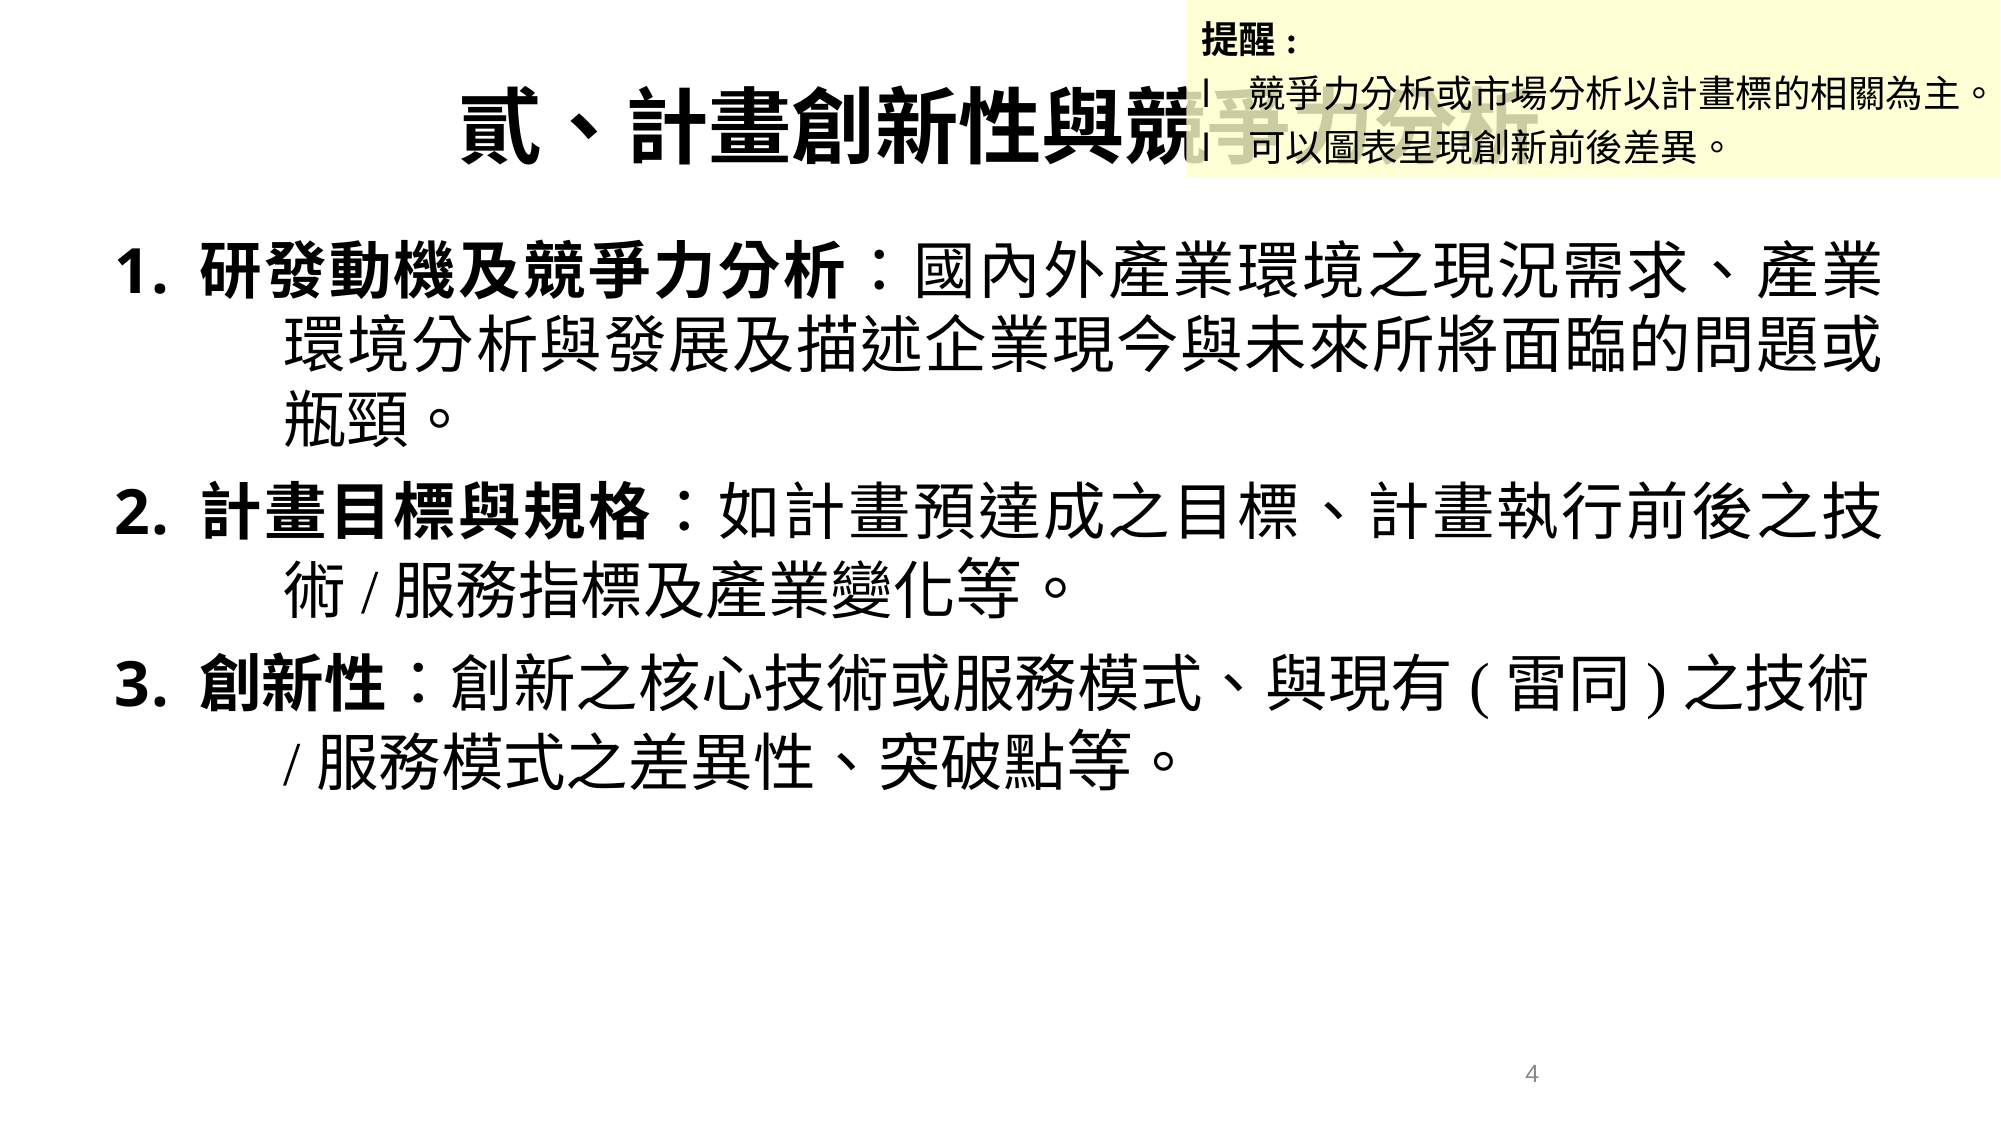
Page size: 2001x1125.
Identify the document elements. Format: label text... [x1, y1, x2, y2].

list 研發動機及競爭力分析：國內外產業環境之現況需求、產業環境分析與發展及描述企業現今與未來所將面臨的問題或瓶頸。 計畫目標與規格：如計畫預達成之目標、計畫執行前後之技術/服務指標及產業變化等。 創新性：創新之核心技術或服務模式、與現有(雷同)之技術/服務模式之差異性、突破點等。 [99, 381, 1900, 973]
title 貳、計畫創新性與競爭力分析 [99, 153, 1900, 312]
text_box 提醒: 競爭力分析或市場分析以計畫標的相關為主。 可以圖表呈現創新前後差異。 [1186, 0, 2000, 177]
text_box 4 [1510, 1042, 1977, 1103]
